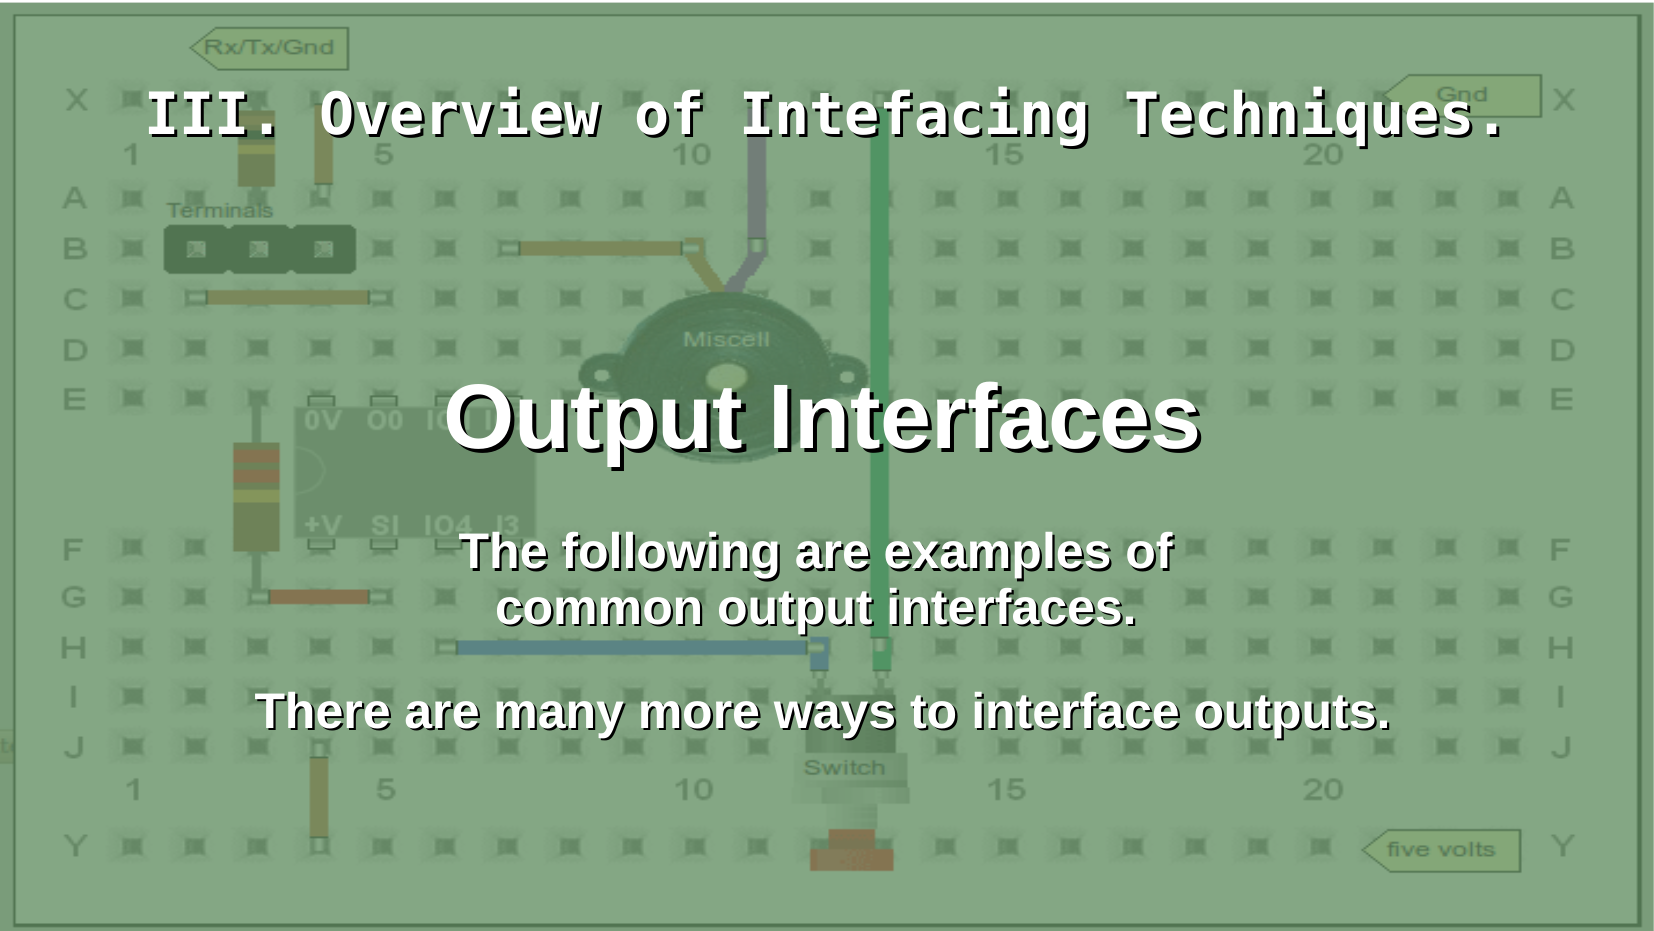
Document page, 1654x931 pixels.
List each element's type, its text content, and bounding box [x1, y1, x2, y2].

text_box There are many more ways to interface outputs. [71, 286, 1561, 826]
title III. Overview of Intefacing Techniques. [82, 28, 1571, 202]
picture [0, 2, 1654, 931]
